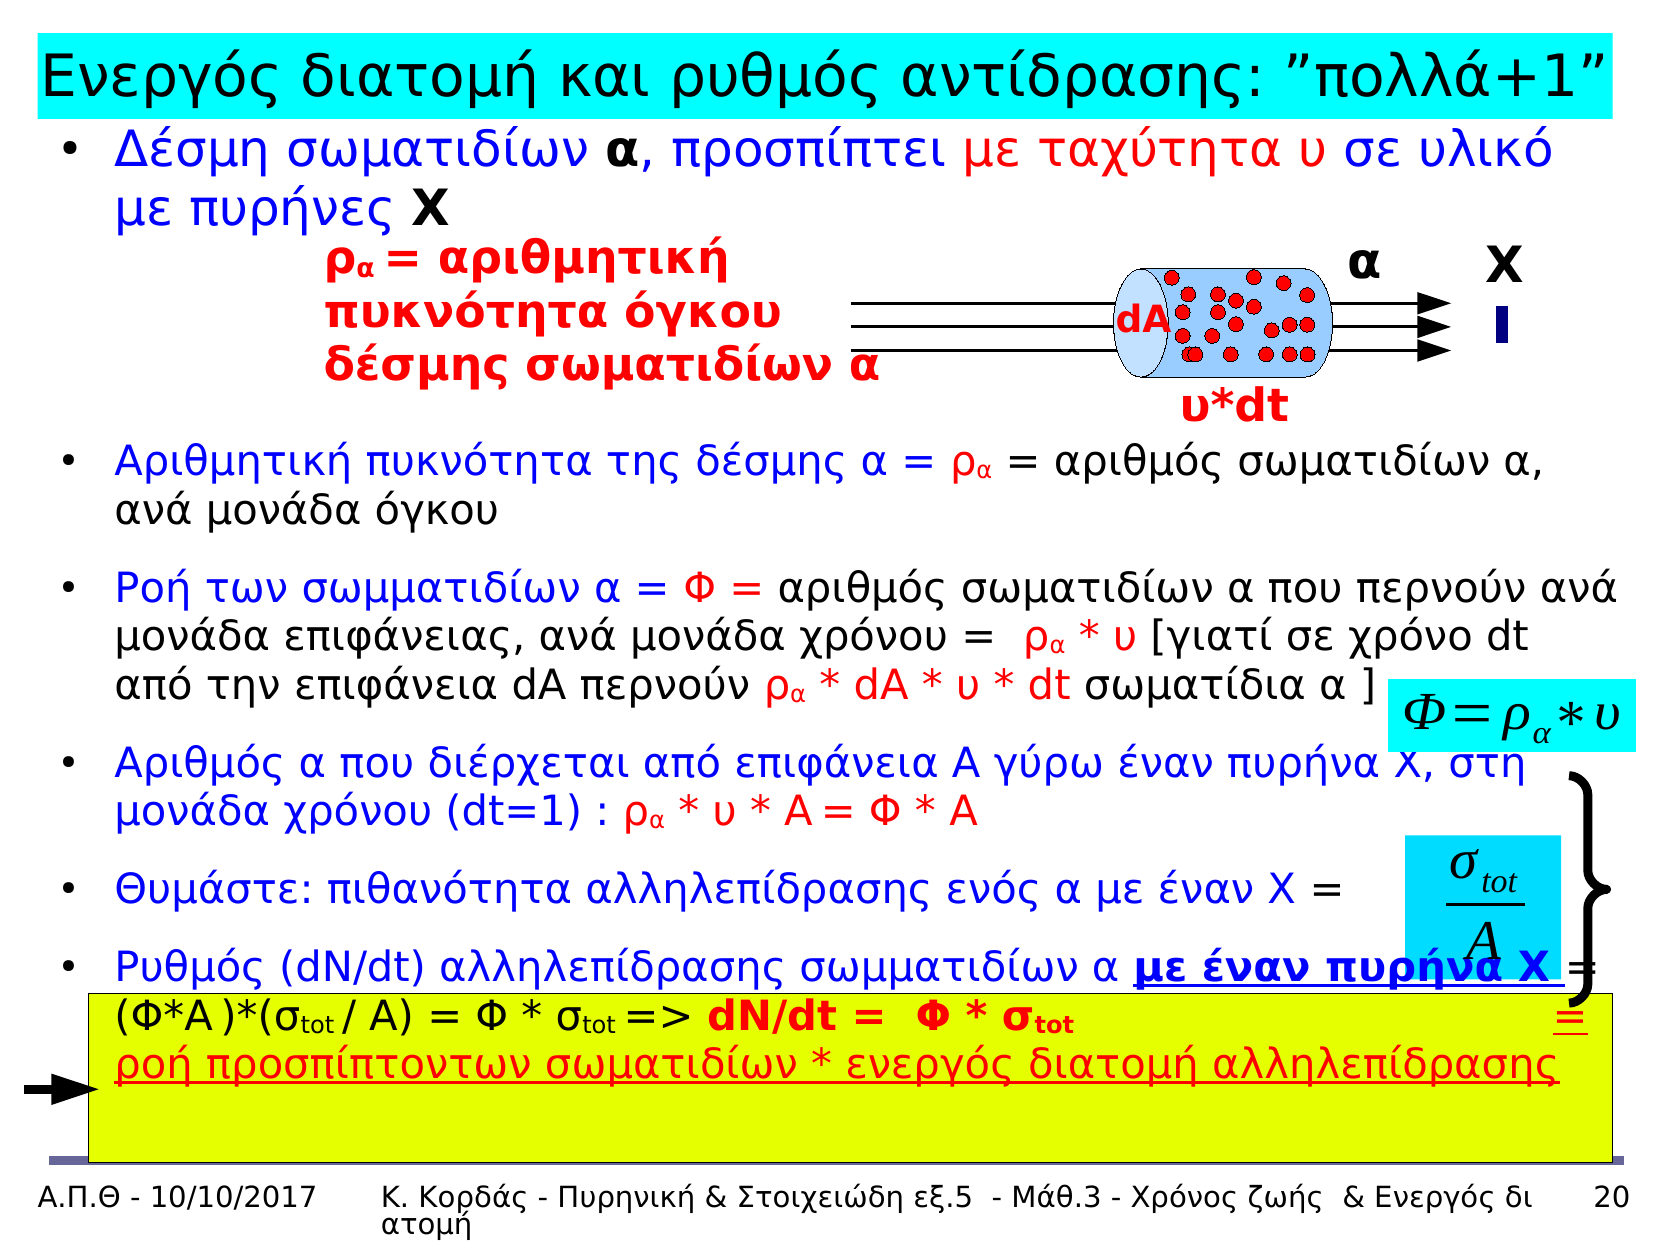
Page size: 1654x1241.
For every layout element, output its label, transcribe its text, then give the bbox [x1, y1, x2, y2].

text_box Χ [1470, 228, 1546, 302]
text_box α [1332, 224, 1408, 299]
text_box ρα = αριθμητική πυκνότητα όγκου δέσμης σωματιδίων α [308, 224, 973, 429]
text_box [1175, 304, 1191, 320]
chart [1427, 828, 1540, 973]
title Ενεργός διατομή και ρυθμός αντίδρασης: ”πολλά+1” [37, 33, 1613, 119]
text_box [1142, 268, 1333, 378]
list Δέσμη σωματιδίων α, προσπίπτει με ταχύτητα υ σε υλικό με πυρήνες Χ Αριθμητική πυκνότητα της δέσμης α = ρα = αριθμός σωματιδίων α, ανά μονάδα όγκου Ροή των σωμματιδίων α = Φ = αριθμός σωματιδίων α που περνούν ανά μονάδα επιφάνειας, ανά μονάδα χρόνου = ρα * υ [γιατί σε χρόνο dt από την επιφάνεια dA περνούν ρα * dA * υ * dt σωματίδια α ] Αριθμός α που διέρχεται από επιφάνεια A γύρω έναν πυρήνα Χ, στη μονάδα χρόνου (dt=1) : ρα * υ * A = Φ * A Θυμάστε: πιθανότητα αλληλεπίδρασης ενός α με έναν Χ = Ρυθμός (dN/dt) αλληλεπίδρασης σωμματιδίων α με έναν πυρήνα Χ = (Φ*A )*(σtot / A) = Φ * σtot => dN/dt = Φ * σtot = ροή προσπίπτοντων σωματιδίων * ενεργός διατομή αλληλεπίδρασης [43, 120, 1619, 1164]
text_box υ*dt [1164, 371, 1353, 440]
text_box dA [1100, 290, 1214, 350]
chart [1387, 679, 1636, 753]
text_box [1175, 328, 1191, 344]
